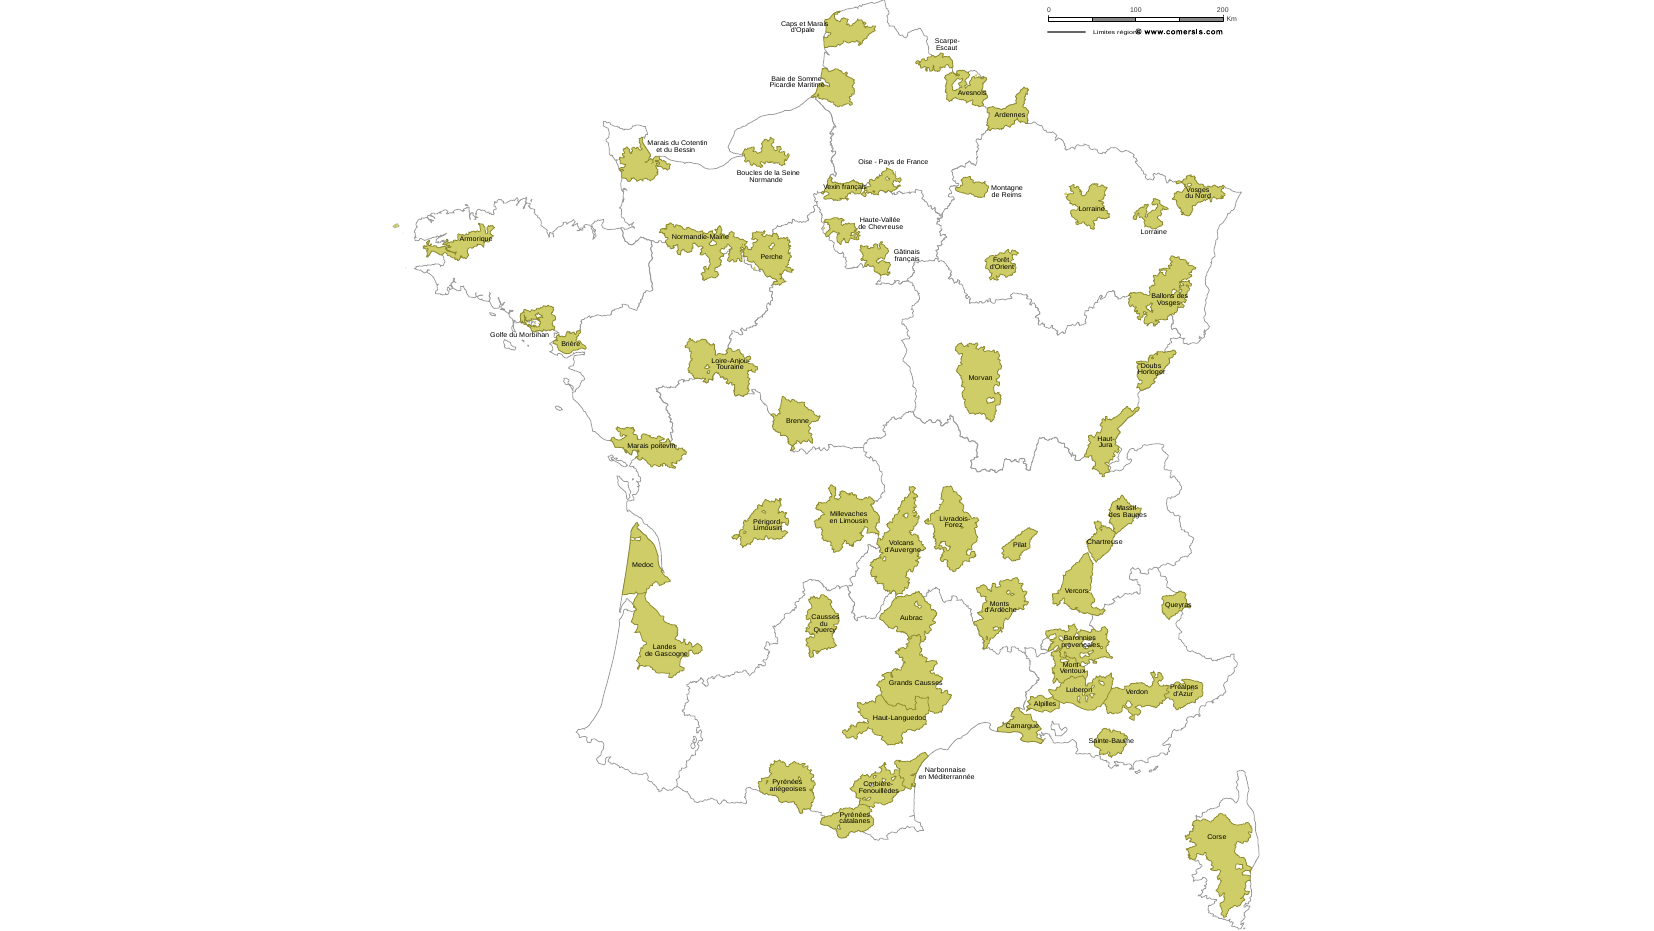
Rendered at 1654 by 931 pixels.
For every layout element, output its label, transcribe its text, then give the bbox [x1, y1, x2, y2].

text_box Scarpe- [934, 37, 960, 46]
text_box [988, 108, 1015, 129]
text_box Narbonnaise [924, 766, 967, 773]
text_box [998, 726, 1042, 742]
text_box [1086, 436, 1118, 473]
text_box [1184, 770, 1260, 929]
text_box Escaut [936, 44, 958, 52]
text_box Lorraine [1078, 204, 1105, 213]
text_box de Reims [991, 191, 1022, 199]
text_box Vosges [1186, 186, 1212, 194]
text_box Périgord- [753, 518, 783, 526]
text_box [1163, 603, 1181, 617]
text_box Pyrénées [772, 778, 805, 785]
text_box Luberon [1066, 686, 1092, 695]
text_box Morvan [968, 374, 993, 382]
text_box de Chevreuse [858, 223, 903, 232]
text_box [1149, 351, 1175, 366]
text_box Brière [561, 340, 581, 348]
text_box d'Opale [790, 26, 815, 35]
text_box Baronnies [1063, 634, 1098, 641]
text_box [505, 341, 514, 349]
text_box [1135, 28, 1142, 35]
text_box [554, 332, 579, 353]
text_box Monts [989, 600, 1011, 606]
text_box Haut-Languedoc [872, 714, 926, 723]
text_box Doubs [1140, 362, 1164, 368]
text_box Millevaches [830, 510, 869, 519]
text_box provençales [1061, 641, 1100, 650]
text_box 100 [1129, 6, 1142, 15]
text_box Camargue [1005, 722, 1039, 730]
text_box Massif [1116, 504, 1139, 511]
text_box Limites régions [1093, 29, 1141, 36]
text_box Fenouillèdes [858, 787, 899, 796]
text_box Perche [760, 253, 784, 261]
text_box Medoc [632, 561, 654, 570]
text_box Ventoux [1059, 667, 1086, 676]
text_box Ardennes [994, 110, 1025, 119]
text_box [817, 70, 853, 105]
text_box Grands Causses [888, 679, 942, 688]
text_box [633, 594, 701, 677]
text_box Gâtinais [893, 248, 922, 257]
text_box d'Azur [1173, 690, 1194, 698]
text_box Forêt [993, 256, 1012, 263]
text_box Haute-Vallée [859, 216, 903, 223]
text_box Armorique [459, 235, 493, 243]
text_box Livradois- [939, 515, 970, 523]
text_box [1163, 592, 1185, 601]
text_box [920, 54, 952, 70]
text_box Caps et Marais [781, 20, 831, 28]
text_box [1011, 709, 1032, 722]
text_box et du Bessin [656, 146, 696, 154]
text_box Vexin français [823, 183, 868, 192]
text_box Marais poitevin [627, 442, 675, 451]
text_box Aubrac [900, 614, 923, 623]
text_box français [894, 255, 920, 263]
text_box [760, 761, 814, 812]
text_box Volcans [889, 539, 916, 546]
text_box Marais du Cotentin [647, 139, 709, 148]
text_box catalanes [839, 817, 870, 826]
text_box [1108, 447, 1122, 465]
text_box Touraine [716, 363, 744, 372]
text_box Golfe du Morbihan [490, 331, 549, 340]
text_box ariégeoises [769, 785, 806, 793]
text_box [1211, 186, 1224, 198]
text_box Baie de Somme [771, 75, 824, 81]
text_box Avesnois [957, 89, 987, 97]
text_box en Limousin [829, 517, 868, 525]
text_box Montagne [990, 184, 1025, 193]
text_box d'Auvergne [884, 546, 921, 555]
text_box [1166, 29, 1197, 35]
text_box [1206, 30, 1223, 35]
text_box Landes [652, 643, 679, 650]
text_box [392, 223, 400, 228]
text_box du [819, 620, 830, 626]
text_box Limousin [753, 524, 782, 533]
text_box en Méditerrannée [918, 773, 974, 781]
text_box Vosges [1157, 299, 1181, 308]
text_box [1144, 30, 1164, 35]
text_box Corse [1207, 833, 1227, 842]
text_box Boucles de la Seine [736, 169, 802, 178]
text_box Brenne [786, 417, 809, 426]
text_box Mont- [1062, 661, 1081, 667]
text_box Vercors [1064, 587, 1089, 595]
text_box Km [1226, 15, 1238, 23]
text_box [1175, 189, 1197, 215]
text_box Pilat [1013, 541, 1027, 550]
text_box Picardie Maritime [769, 81, 825, 90]
text_box Normandie-Maine [671, 233, 728, 241]
text_box des Bauges [1108, 511, 1147, 519]
text_box Forez [944, 521, 963, 530]
text_box Oise - Pays de France [858, 158, 929, 167]
text_box Ballons des [1151, 292, 1190, 301]
text_box Chartreuse [1086, 538, 1122, 547]
text_box Préalpes [1169, 683, 1200, 692]
text_box d'Orient [989, 263, 1015, 272]
text_box [1004, 89, 1027, 121]
text_box [1097, 409, 1133, 437]
text_box Verdon [1125, 688, 1149, 697]
text_box [414, 0, 1242, 841]
text_box d'Ardèche [984, 606, 1017, 615]
text_box Jura [1098, 441, 1113, 450]
text_box Causses [811, 613, 841, 622]
text_box de Gascogne [645, 650, 687, 658]
text_box 200 [1216, 6, 1229, 15]
text_box du Nord [1185, 192, 1211, 201]
text_box Lorraine [1140, 229, 1167, 237]
text_box [953, 80, 961, 90]
text_box Normande [749, 176, 783, 185]
text_box Loire-Anjou- [711, 357, 750, 366]
text_box Alpilles [1033, 700, 1057, 709]
text_box Quercy [813, 626, 837, 635]
text_box Queyras [1165, 601, 1192, 609]
text_box Corbière- [863, 780, 893, 787]
text_box [1139, 377, 1154, 389]
text_box [1184, 176, 1202, 186]
text_box Haut- [1097, 435, 1115, 443]
text_box Pyrénées [839, 811, 872, 819]
text_box Horloger [1137, 368, 1165, 377]
text_box Sainte-Baume [1088, 737, 1134, 745]
text_box [825, 15, 874, 47]
